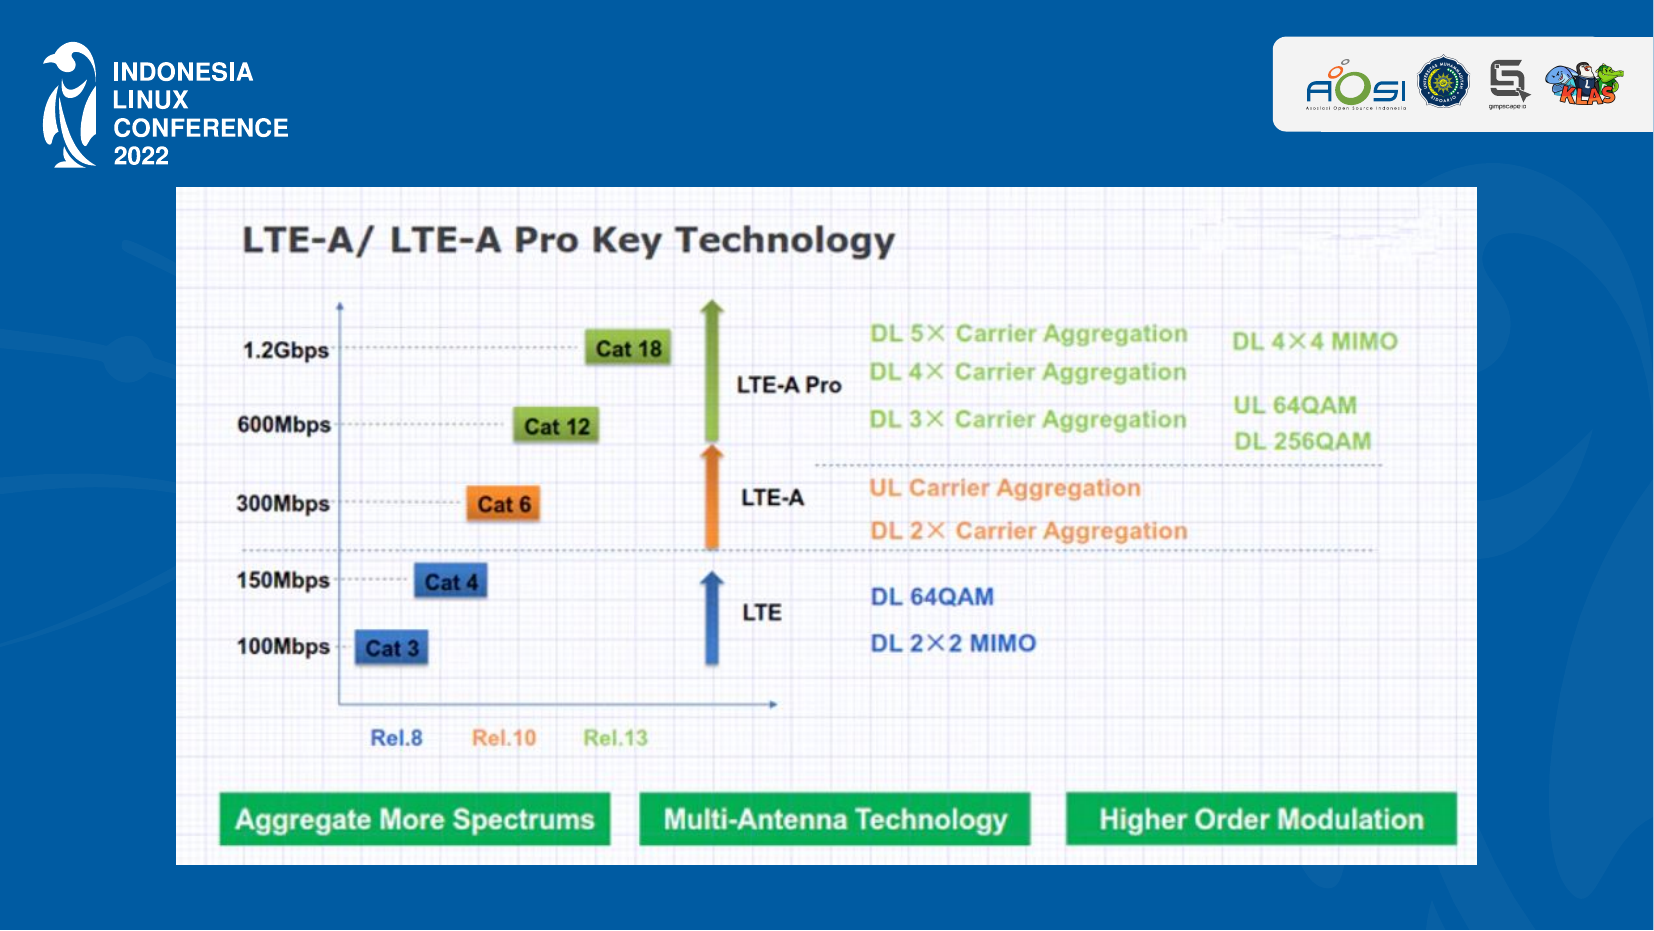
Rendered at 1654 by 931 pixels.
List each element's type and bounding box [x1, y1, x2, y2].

picture [1416, 54, 1471, 108]
picture [176, 187, 1477, 865]
picture [1545, 62, 1624, 105]
